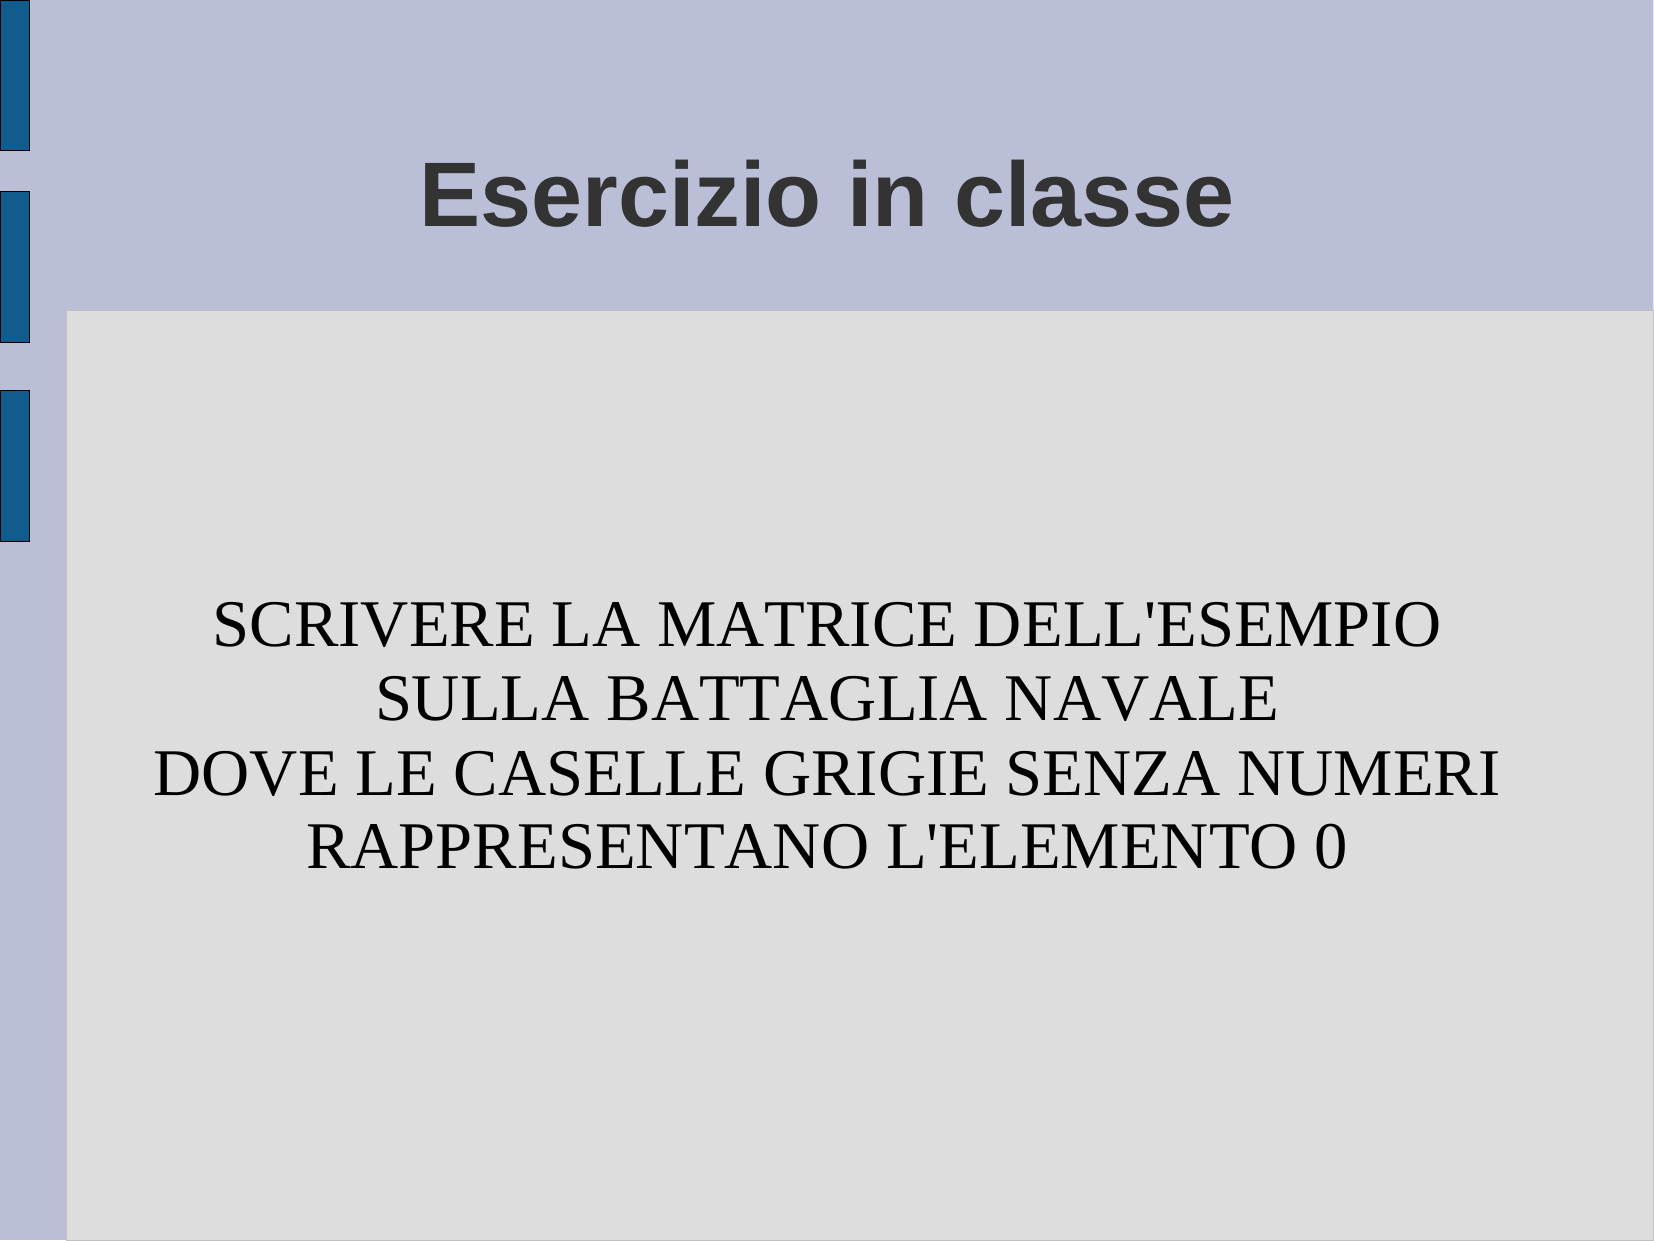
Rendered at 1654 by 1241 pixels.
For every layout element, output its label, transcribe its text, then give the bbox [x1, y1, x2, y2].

subtitle SCRIVERE LA MATRICE DELL'ESEMPIO SULLA BATTAGLIA NAVALE DOVE LE CASELLE GRIGIE SENZA NUMERI RAPPRESENTANO L'ELEMENTO 0 [121, 352, 1534, 1119]
title Esercizio in classe [121, 98, 1534, 291]
